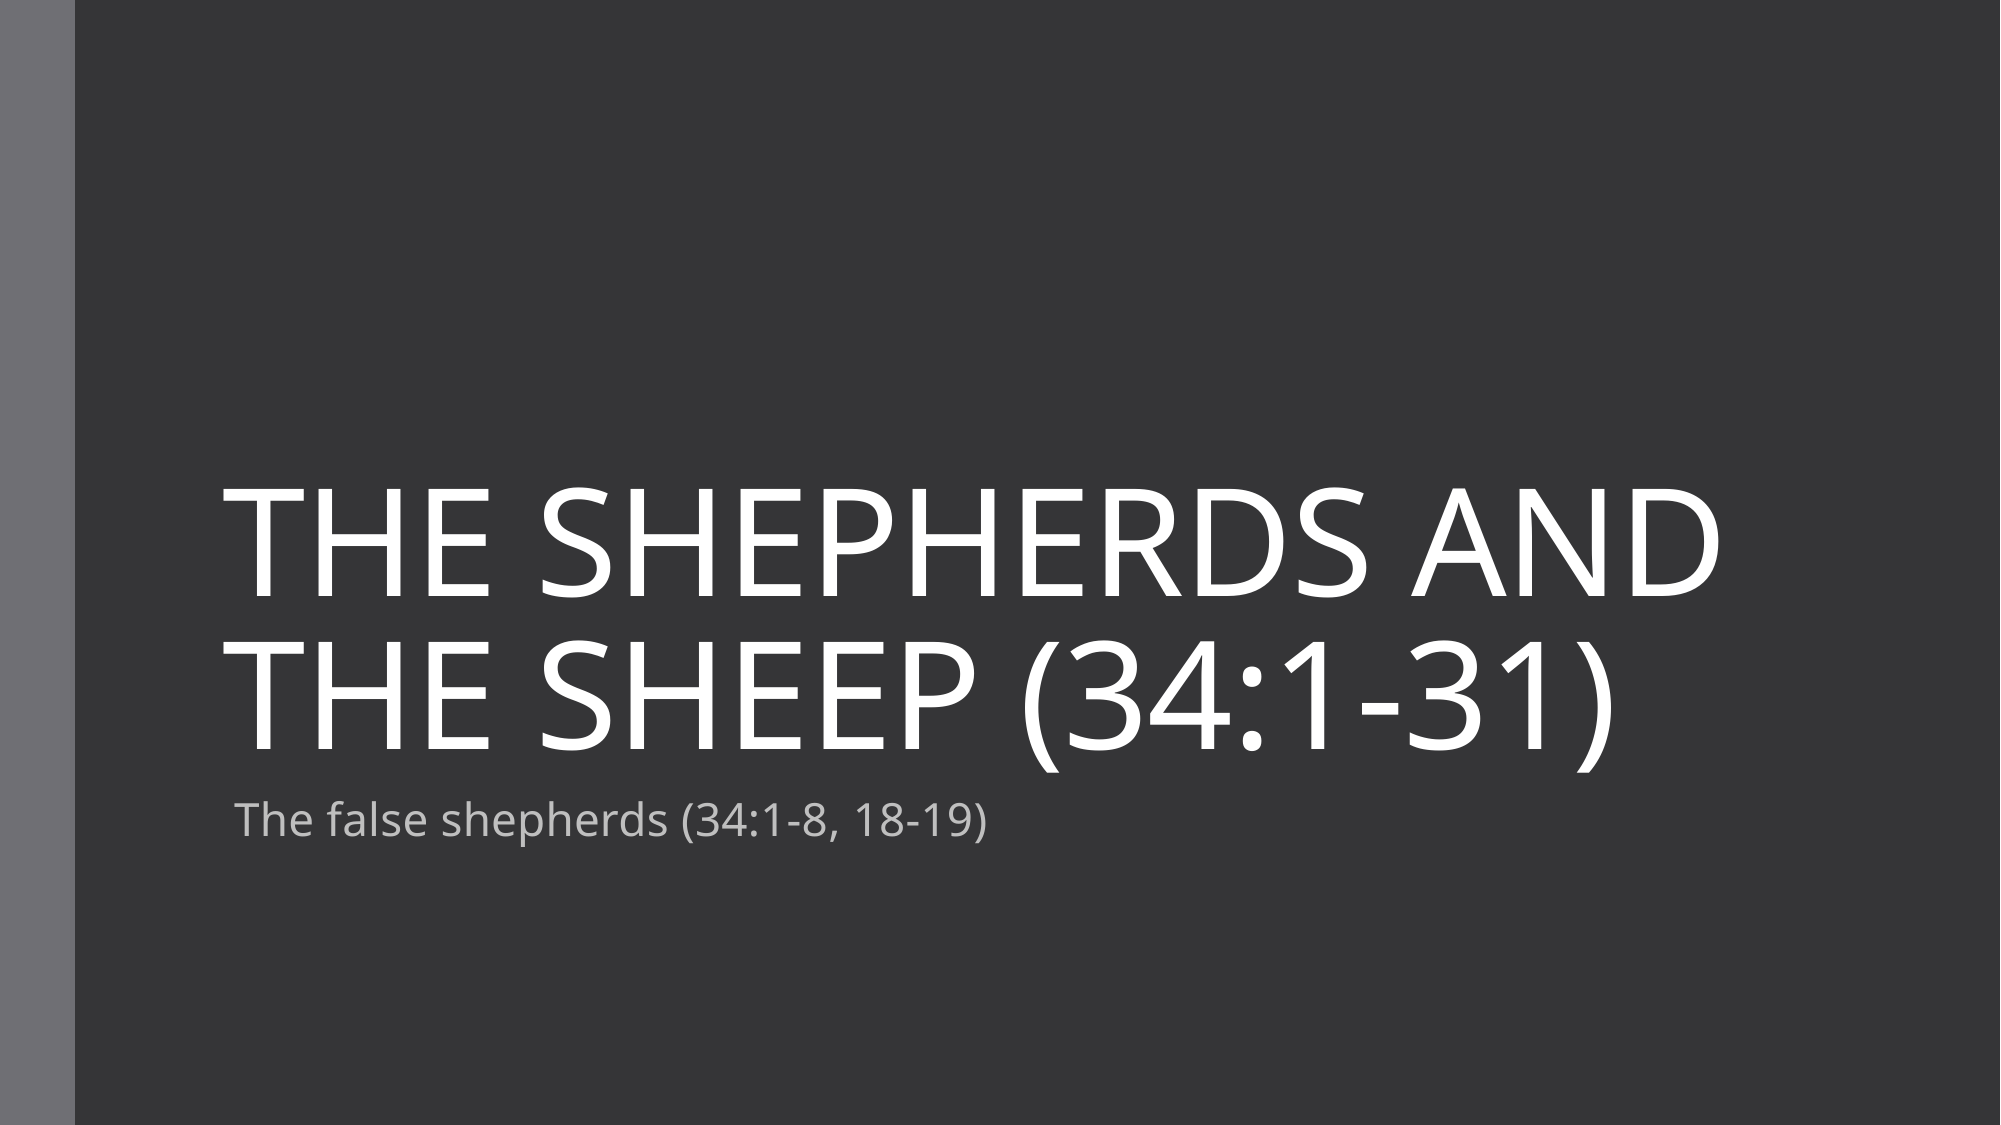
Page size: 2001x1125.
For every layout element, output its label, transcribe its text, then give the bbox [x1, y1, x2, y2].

title THE SHEPHERDS AND THE SHEEP (34:1-31) [206, 124, 1752, 787]
subtitle The false shepherds (34:1-8, 18-19) [206, 787, 1752, 1066]
